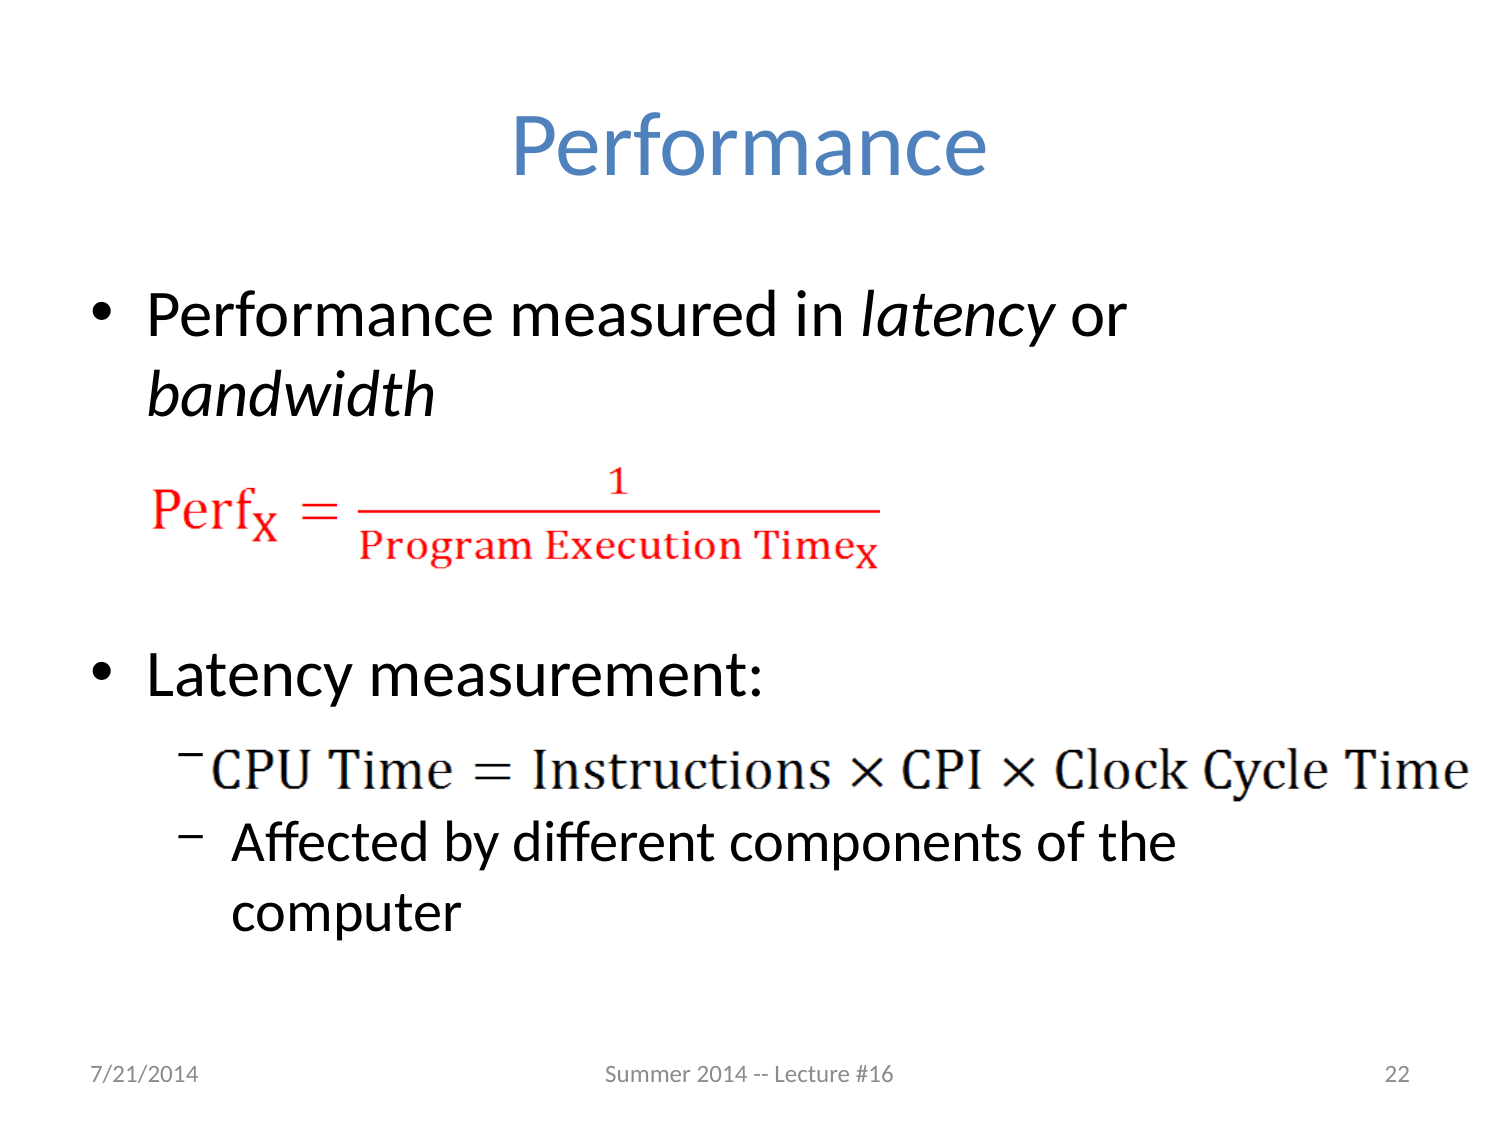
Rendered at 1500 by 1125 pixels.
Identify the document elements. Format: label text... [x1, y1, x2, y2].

slide_number <number> [1074, 1042, 1425, 1103]
picture [150, 461, 880, 580]
slide_number 7/21/2014 [75, 1042, 425, 1103]
list Performance measured in latency or bandwidth Latency measurement: Affected by different components of the computer [75, 262, 1425, 1005]
picture [900, 734, 1472, 813]
footer Summer 2014 -- Lecture #16 [512, 1042, 988, 1103]
title Performance [75, 45, 1425, 233]
picture [210, 734, 889, 813]
